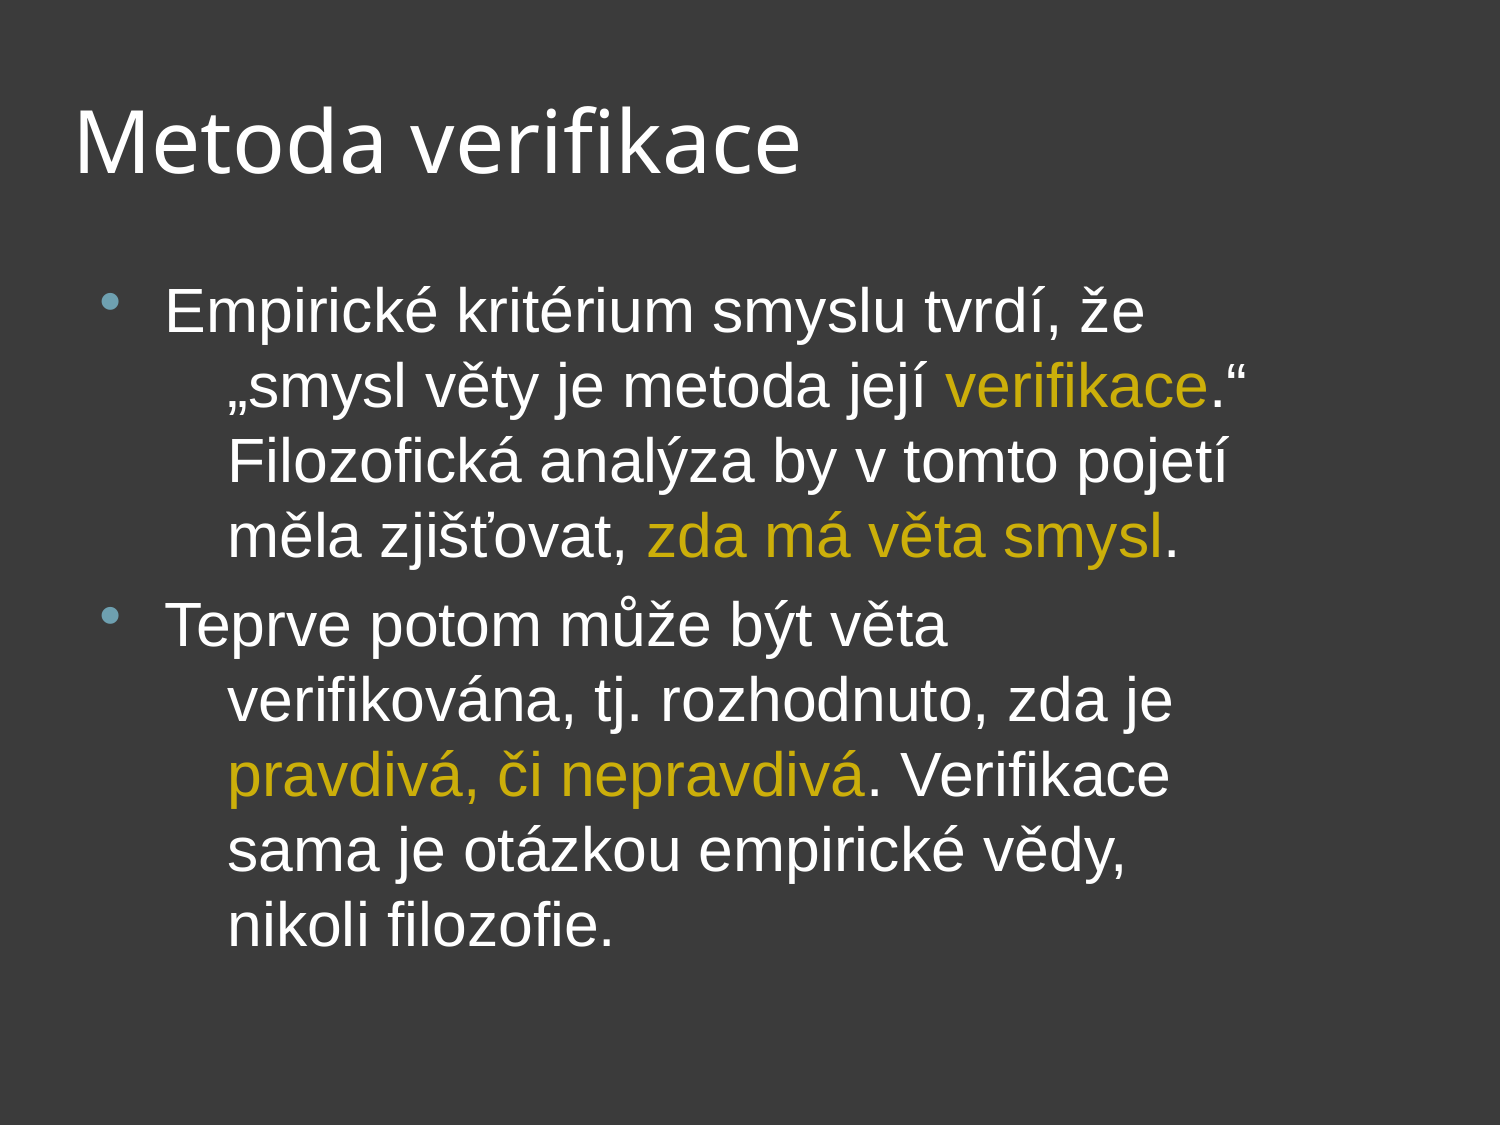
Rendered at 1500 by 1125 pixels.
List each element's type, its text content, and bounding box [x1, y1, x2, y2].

title Metoda verifikace [64, 78, 1290, 266]
list Empirické kritérium smyslu tvrdí, že „smysl věty je metoda její verifikace.“ Filozofická analýza by v tomto pojetí měla zjišťovat, zda má věta smysl. Teprve potom může být věta verifikována, tj. rozhodnuto, zda je pravdivá, či nepravdivá. Verifikace sama je otázkou empirické vědy, nikoli filozofie. [75, 262, 1300, 1005]
